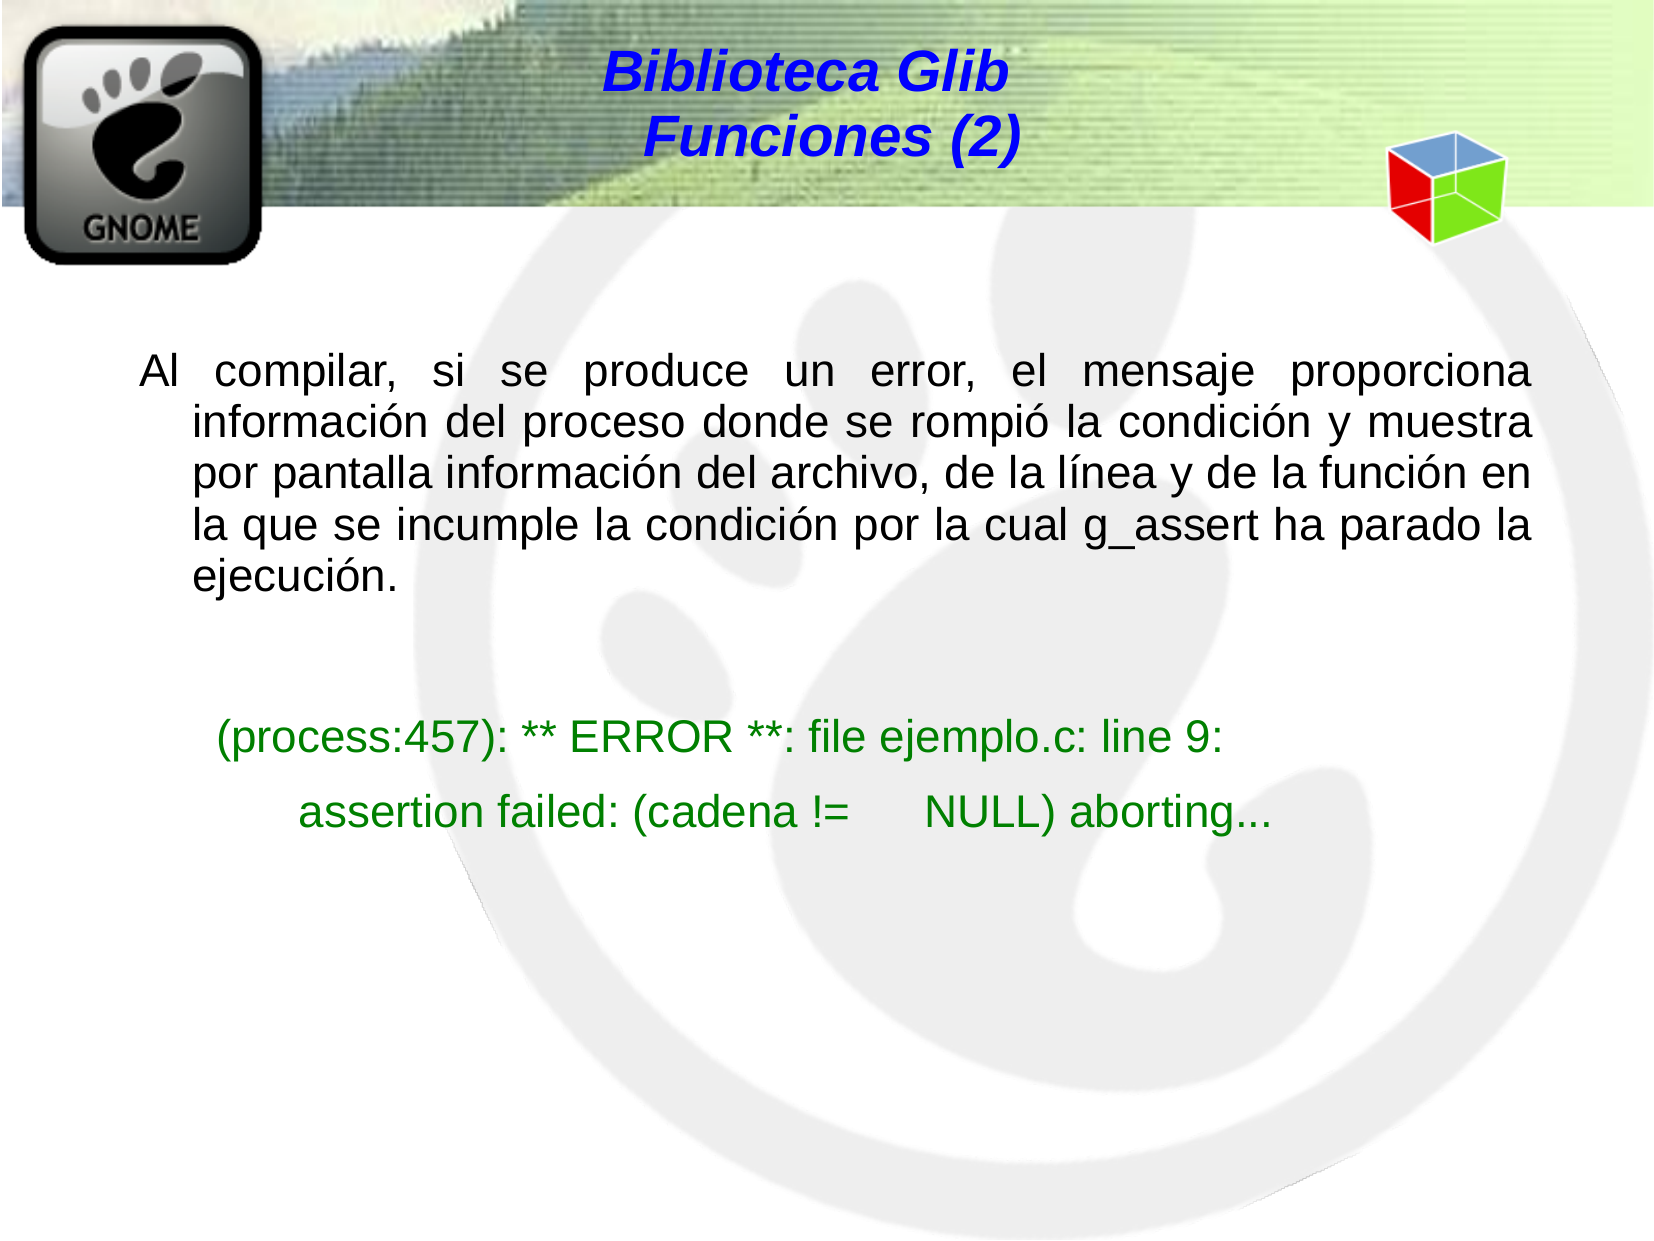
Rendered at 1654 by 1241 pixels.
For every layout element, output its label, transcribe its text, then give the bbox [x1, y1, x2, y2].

picture [2, 0, 1654, 1240]
list Al compilar, si se produce un error, el mensaje proporciona información del proceso donde se rompió la condición y muestra por pantalla información del archivo, de la línea y de la función en la que se incumple la condición por la cual g_assert ha parado la ejecución. (process:457): ** ERROR **: file ejemplo.c: line 9: assertion failed: (cadena != NULL) aborting... [121, 344, 1534, 1127]
title Biblioteca Glib Funciones (2) [236, 0, 1359, 208]
